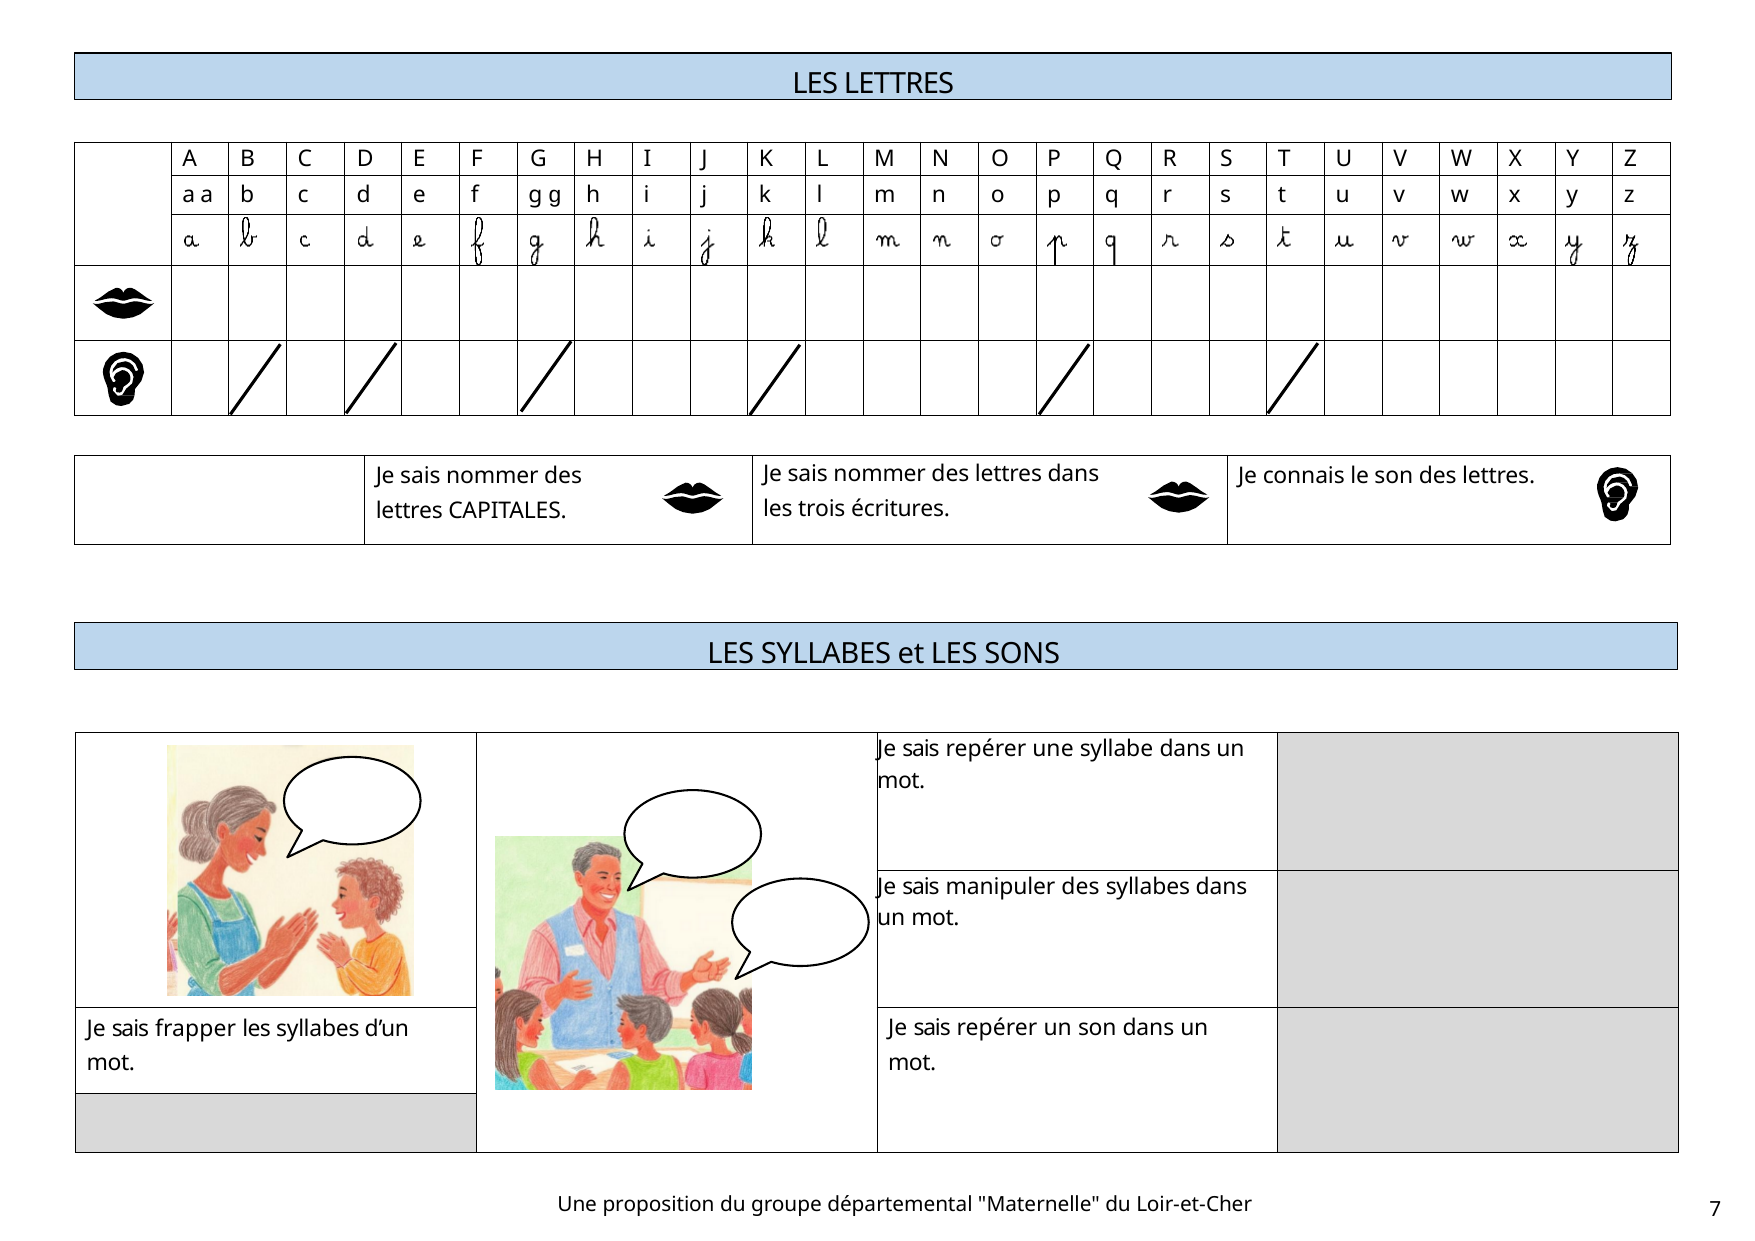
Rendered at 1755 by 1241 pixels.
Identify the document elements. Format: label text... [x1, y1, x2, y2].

picture [167, 745, 414, 996]
table_cell [1278, 871, 1678, 1007]
table_cell [402, 341, 459, 415]
table_header M [864, 143, 920, 175]
table_cell r [1152, 176, 1209, 214]
table_cell g g [518, 176, 574, 214]
table_cell [287, 341, 344, 415]
table_cell [75, 341, 171, 415]
text_box LES LETTRES [74, 52, 1672, 100]
table_cell [921, 341, 978, 415]
table_cell a a [172, 176, 228, 214]
table_cell [1267, 215, 1324, 265]
table_cell [1383, 341, 1439, 415]
table_cell s [1210, 176, 1266, 214]
table_cell [1210, 215, 1266, 265]
picture [495, 836, 752, 1090]
table_header Q [1094, 143, 1151, 175]
table_header G [518, 143, 574, 175]
table_cell [806, 215, 863, 265]
table_cell [979, 215, 1036, 265]
table_header Je connais le son des lettres. [1228, 456, 1670, 544]
table_cell [1094, 266, 1151, 340]
table_cell [229, 266, 286, 340]
table_cell [1556, 215, 1612, 265]
table_cell [287, 215, 344, 265]
table_cell [921, 266, 978, 340]
table_cell [287, 266, 344, 340]
table_cell [633, 341, 690, 415]
table_cell [1210, 341, 1266, 415]
table_cell [1383, 266, 1439, 340]
table_cell z [1613, 176, 1670, 214]
table_cell q [1094, 176, 1151, 214]
table_cell [345, 215, 401, 265]
table_header Z [1613, 143, 1670, 175]
text_box [624, 790, 762, 891]
table_cell [1267, 341, 1324, 415]
table_cell [748, 215, 805, 265]
table_cell [229, 215, 286, 265]
table_cell [345, 341, 401, 415]
table_cell [1094, 215, 1151, 265]
text_box [102, 351, 145, 407]
table_cell [864, 215, 920, 265]
table_header N [921, 143, 978, 175]
table_cell c [287, 176, 344, 214]
table_cell [691, 266, 747, 340]
text_box Une proposition du groupe départemental "Maternelle" du Loir-et-Cher [542, 1182, 1307, 1223]
table_header F [460, 143, 517, 175]
text_box [92, 301, 155, 319]
table_header D [345, 143, 401, 175]
text_box LES SYLLABES et LES SONS [74, 622, 1678, 670]
table_cell [1440, 341, 1497, 415]
table_cell [1613, 266, 1670, 340]
table_cell [345, 266, 401, 340]
text_box [663, 482, 722, 496]
table_cell [633, 215, 690, 265]
table_cell [1152, 215, 1209, 265]
table_cell Je sais repérer un son dans un mot. [878, 1008, 1277, 1152]
table_header [76, 733, 476, 1007]
table_header P [1037, 143, 1093, 175]
text_box 7 [1694, 1188, 1729, 1228]
table_cell [1325, 341, 1382, 415]
text_box [662, 496, 724, 514]
table_cell o [979, 176, 1036, 214]
table_cell [864, 266, 920, 340]
table_cell v [1383, 176, 1439, 214]
table_cell y [1556, 176, 1612, 214]
table_cell [806, 266, 863, 340]
table_cell t [1267, 176, 1324, 214]
table_header I [633, 143, 690, 175]
table_cell b [229, 176, 286, 214]
text_box [1148, 495, 1210, 513]
table_cell [172, 215, 228, 265]
text_box [94, 287, 153, 301]
table_header C [287, 143, 344, 175]
table_cell [460, 215, 517, 265]
table_cell [1210, 266, 1266, 340]
text_box [1149, 481, 1208, 495]
table_cell [1278, 1008, 1678, 1152]
table_cell [748, 341, 805, 415]
table_cell [575, 266, 632, 340]
table_cell Je sais manipuler des syllabes dans un mot. [878, 871, 1277, 1007]
table_cell [1556, 341, 1612, 415]
table_header H [575, 143, 632, 175]
table_cell [864, 341, 920, 415]
table_cell n [921, 176, 978, 214]
table_cell [1613, 341, 1670, 415]
table_cell [575, 341, 632, 415]
table_cell k [748, 176, 805, 214]
table_header V [1383, 143, 1439, 175]
table_cell [1556, 266, 1612, 340]
table_header W [1440, 143, 1497, 175]
table_cell u [1325, 176, 1382, 214]
table_header [477, 733, 877, 1152]
table_header U [1325, 143, 1382, 175]
table_header S [1210, 143, 1266, 175]
table_cell [460, 341, 517, 415]
table_cell [172, 341, 228, 415]
table_cell [1267, 266, 1324, 340]
table_cell f [460, 176, 517, 214]
table_cell [460, 266, 517, 340]
table_header Je sais nommer des lettres CAPITALES. [365, 456, 752, 544]
table_header [1278, 733, 1678, 870]
text_box [283, 756, 421, 858]
table_cell [518, 266, 574, 340]
table_cell [1383, 215, 1439, 265]
table_cell [1037, 266, 1093, 340]
table_cell Je sais frapper les syllabes d’un mot. [76, 1008, 476, 1093]
table_cell [575, 215, 632, 265]
table_header K [748, 143, 805, 175]
table_cell [1152, 341, 1209, 415]
table_cell [1325, 215, 1382, 265]
table_cell [402, 266, 459, 340]
table_cell e [402, 176, 459, 214]
table_cell [1037, 341, 1093, 415]
table_cell h [575, 176, 632, 214]
table_cell x [1498, 176, 1555, 214]
table_cell p [1037, 176, 1093, 214]
table_header O [979, 143, 1036, 175]
table_cell [1498, 341, 1555, 415]
table_cell l [806, 176, 863, 214]
table_header Je sais repérer une syllabe dans un mot. [878, 733, 1277, 870]
text_box [1597, 467, 1639, 522]
table_cell [76, 1094, 476, 1152]
table_header B [229, 143, 286, 175]
table_header Je sais nommer des lettres dans les trois écritures. [753, 456, 1227, 544]
table_cell [1094, 341, 1151, 415]
table_cell [979, 341, 1036, 415]
table_cell [1152, 266, 1209, 340]
table_header L [806, 143, 863, 175]
table_header J [691, 143, 747, 175]
table_cell [691, 341, 747, 415]
table_cell d [345, 176, 401, 214]
table_cell [172, 266, 228, 340]
table_cell [691, 215, 747, 265]
table_header [75, 143, 171, 265]
table_cell [1325, 266, 1382, 340]
table_header T [1267, 143, 1324, 175]
table_cell [633, 266, 690, 340]
table_header [75, 456, 364, 544]
table_header E [402, 143, 459, 175]
table_cell j [691, 176, 747, 214]
table_cell [921, 215, 978, 265]
table_cell [1037, 215, 1093, 265]
table_header R [1152, 143, 1209, 175]
table_cell [748, 266, 805, 340]
table_cell [518, 341, 574, 415]
table_cell [806, 341, 863, 415]
table_cell m [864, 176, 920, 214]
table_cell i [633, 176, 690, 214]
table_cell [402, 215, 459, 265]
table_cell [1613, 215, 1670, 265]
text_box [732, 878, 869, 979]
table_cell [229, 341, 286, 415]
table_cell [1498, 215, 1555, 265]
table_header A [172, 143, 228, 175]
table_cell [518, 215, 574, 265]
table_header Y [1556, 143, 1612, 175]
table_cell w [1440, 176, 1497, 214]
table_cell [1440, 266, 1497, 340]
table_cell [1440, 215, 1497, 265]
table_cell [75, 266, 171, 340]
table_cell [1498, 266, 1555, 340]
table_header X [1498, 143, 1555, 175]
table_cell [979, 266, 1036, 340]
